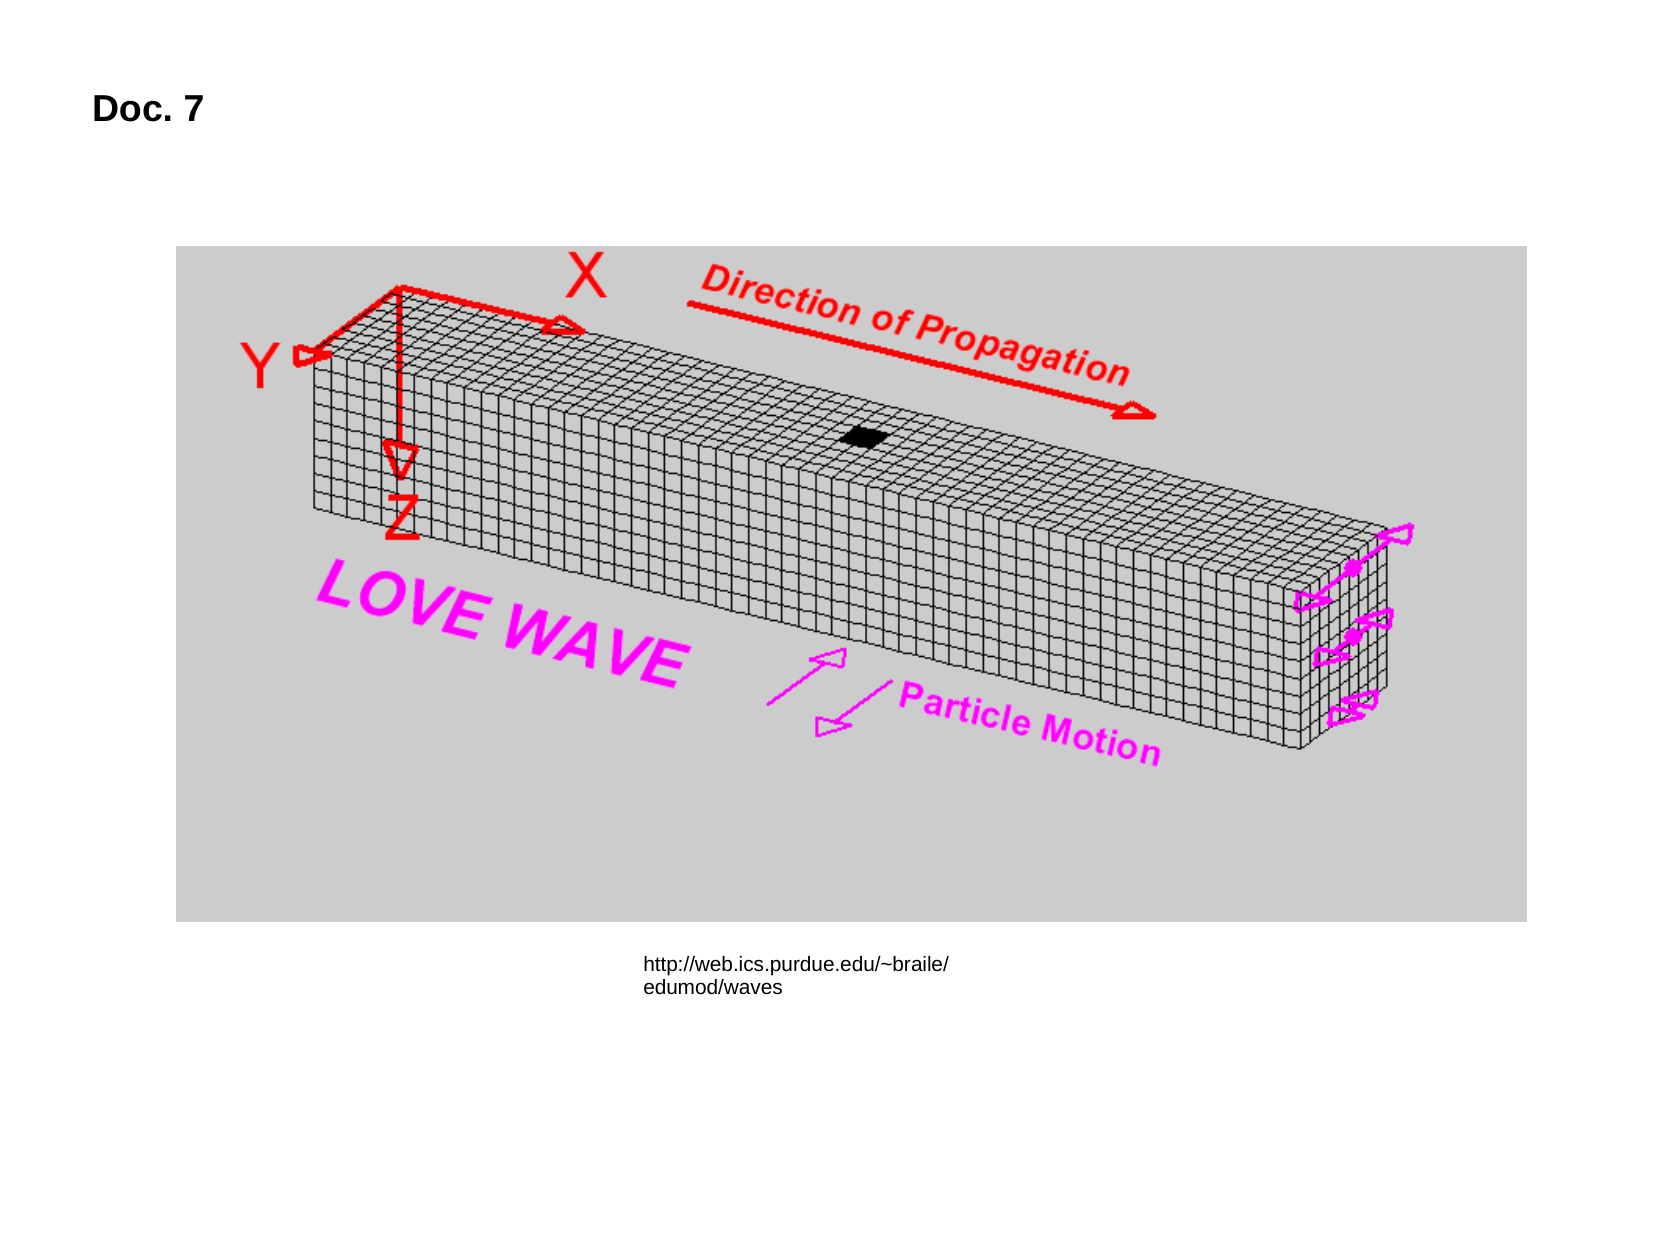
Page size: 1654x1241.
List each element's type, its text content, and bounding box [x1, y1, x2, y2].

picture [176, 246, 1527, 922]
text_box Doc. 7 [77, 80, 199, 144]
text_box http://web.ics.purdue.edu/~braile/edumod/waves [628, 945, 1054, 987]
